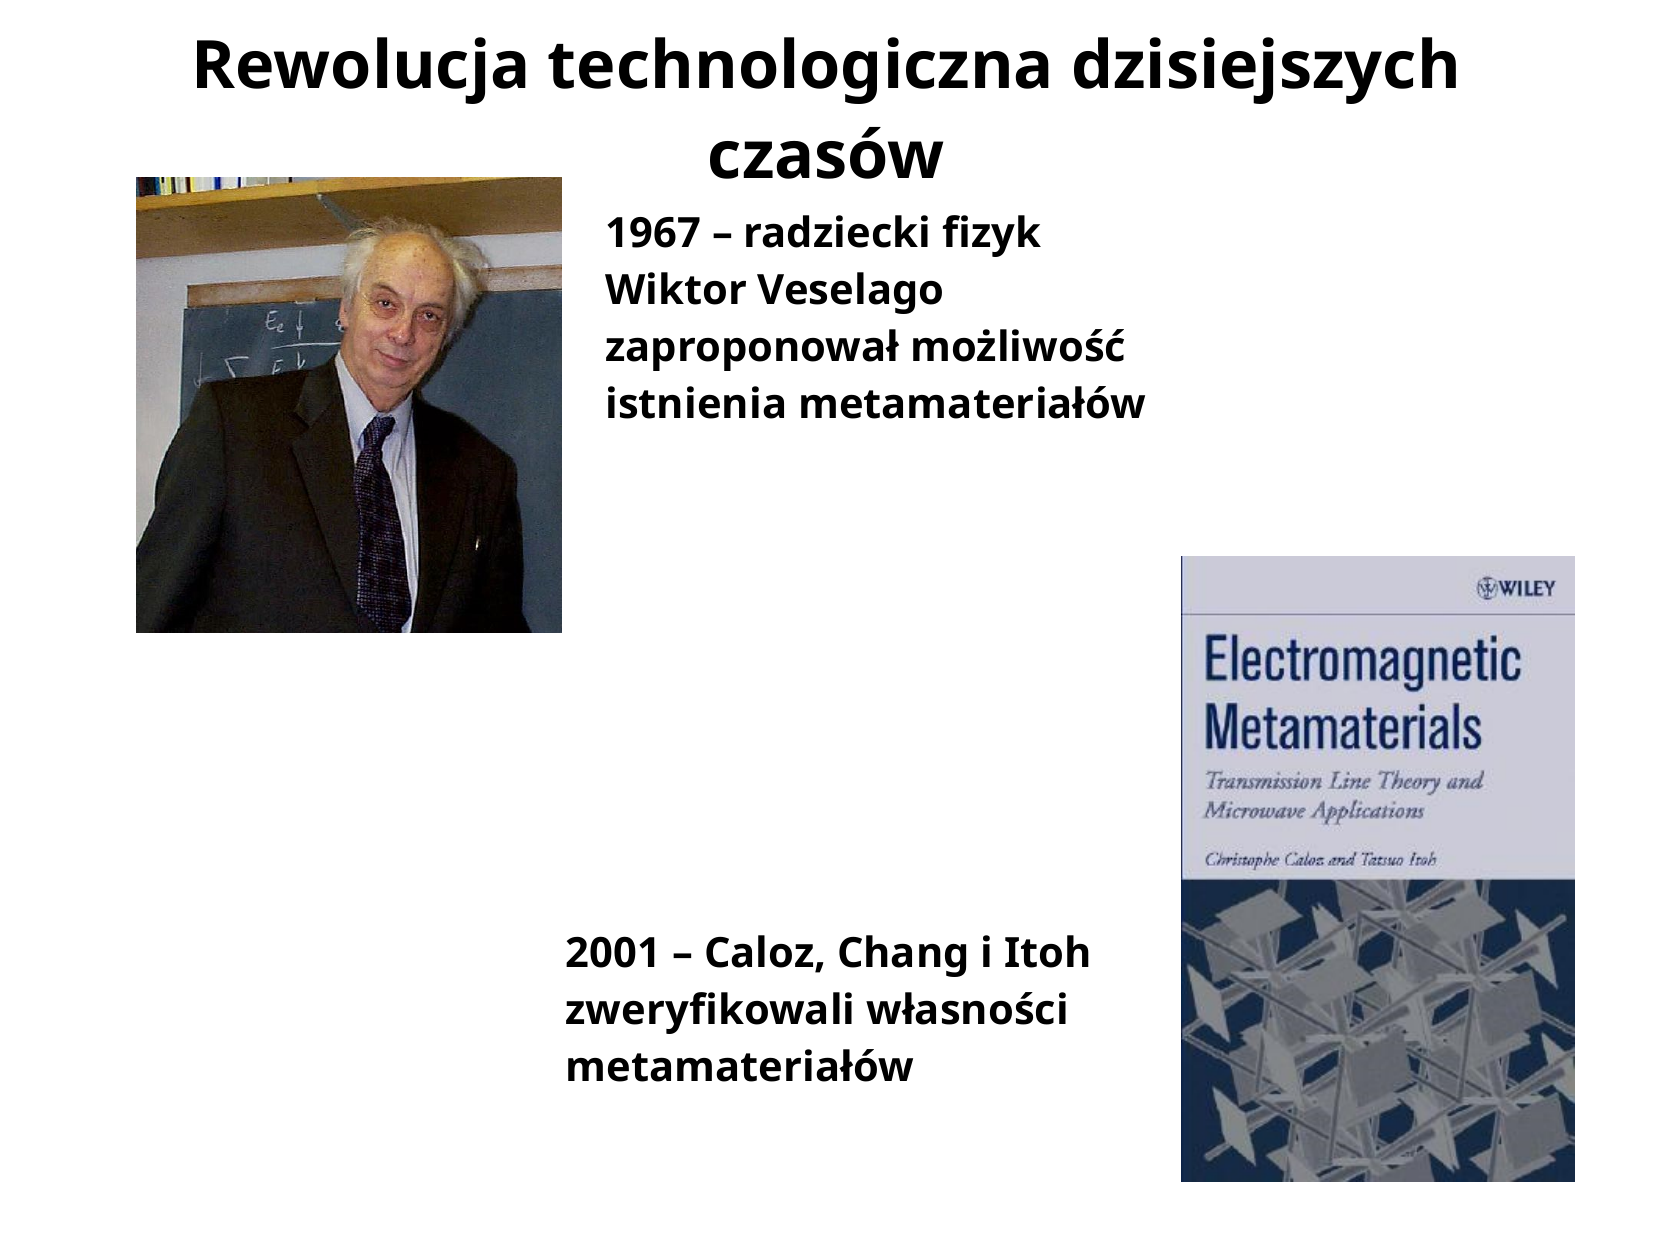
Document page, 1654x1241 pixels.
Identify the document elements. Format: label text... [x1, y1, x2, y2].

text_box 1967 – radziecki fizyk Wiktor Veselago zaproponował możliwość istnienia metamateriałów [590, 195, 1192, 414]
picture [136, 177, 562, 633]
title Rewolucja technologiczna dzisiejszych czasów [82, 56, 1571, 250]
text_box 2001 – Caloz, Chang i Itoh zweryfikowali własności metamateriałów [550, 915, 1152, 1086]
picture [1181, 556, 1575, 1182]
